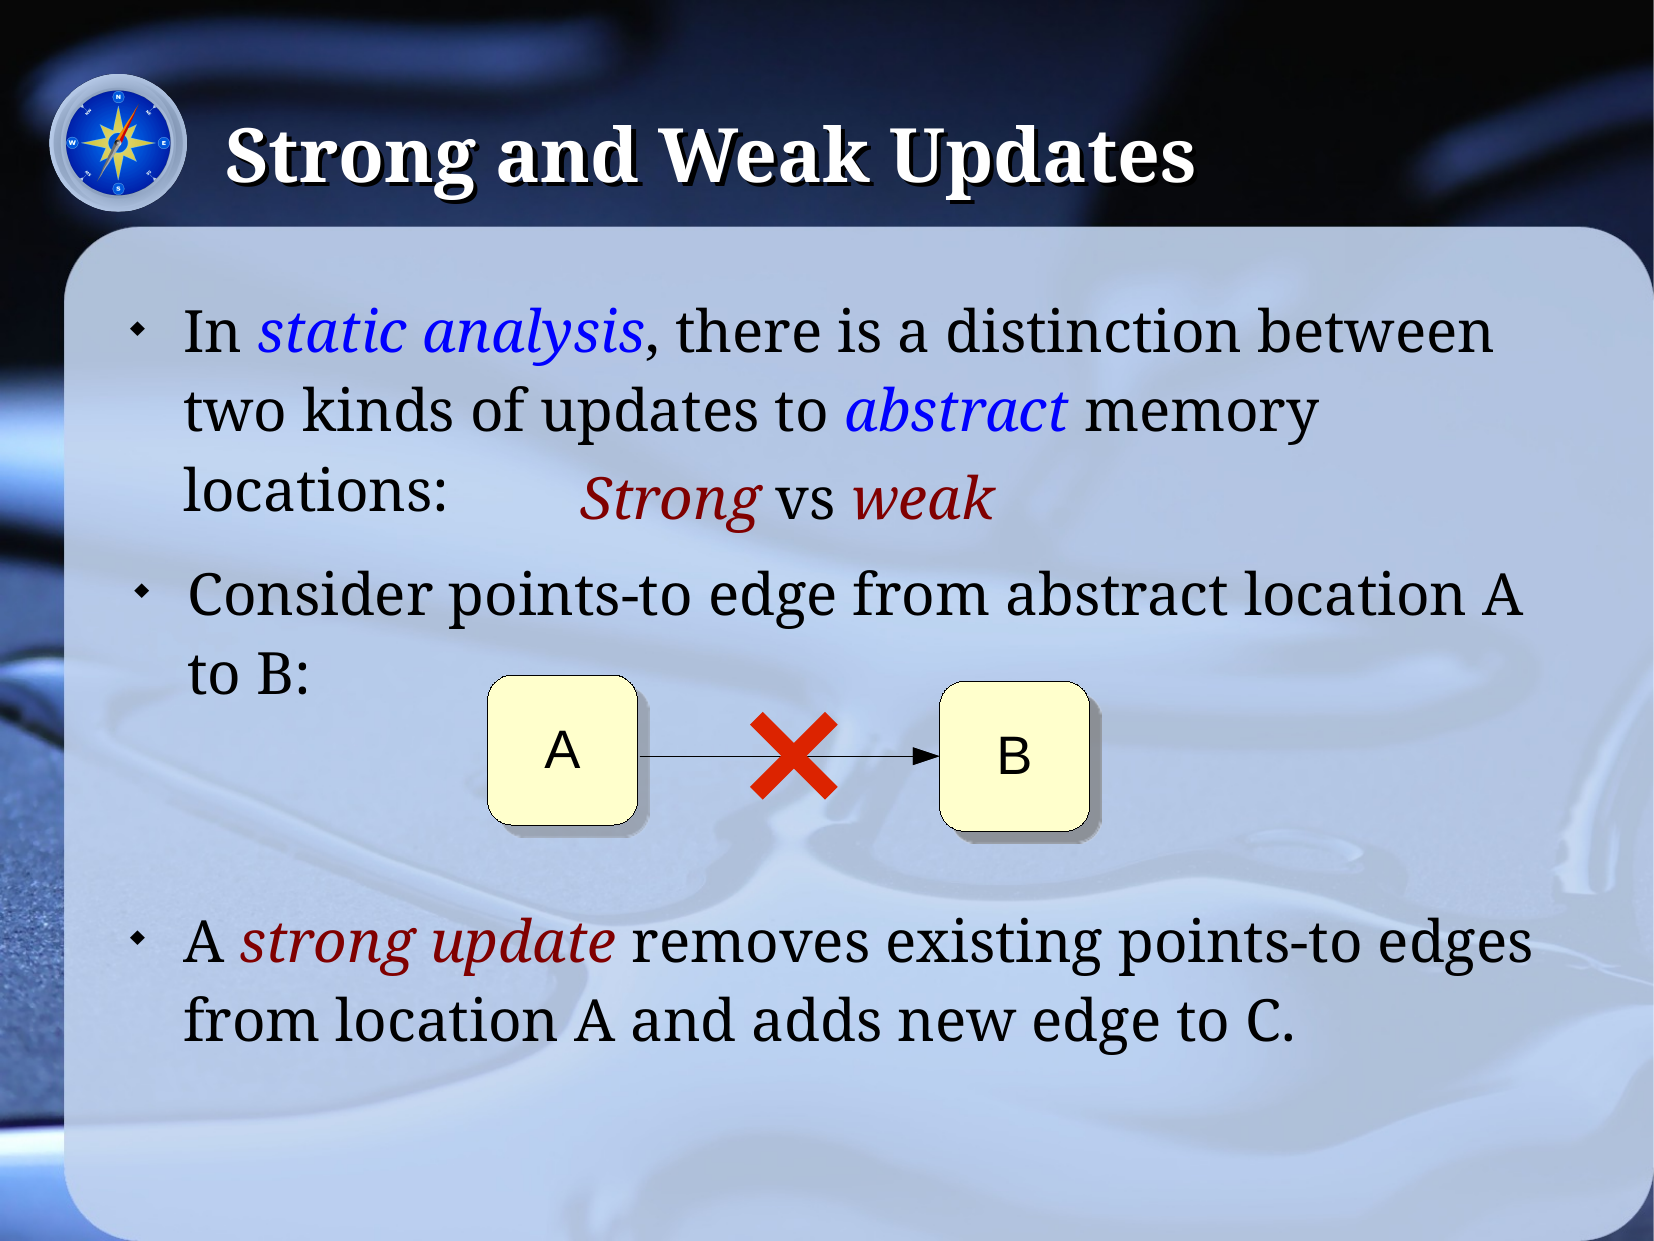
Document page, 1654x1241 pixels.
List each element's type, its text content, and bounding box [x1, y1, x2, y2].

text_box B [977, 718, 1053, 795]
text_box [487, 675, 638, 826]
text_box [939, 681, 1090, 832]
title Strong and Weak Updates [225, 49, 1571, 257]
list Consider points-to edge from abstract location A to B: [116, 552, 1576, 713]
text_box A [525, 712, 601, 788]
list A strong update removes existing points-to edges from location A and adds new edge to C. [112, 900, 1571, 1126]
picture [0, 0, 1654, 1241]
text_box Strong vs weak [562, 450, 1013, 532]
list In static analysis, there is a distinction between two kinds of updates to abstract memory locations: [112, 290, 1571, 451]
